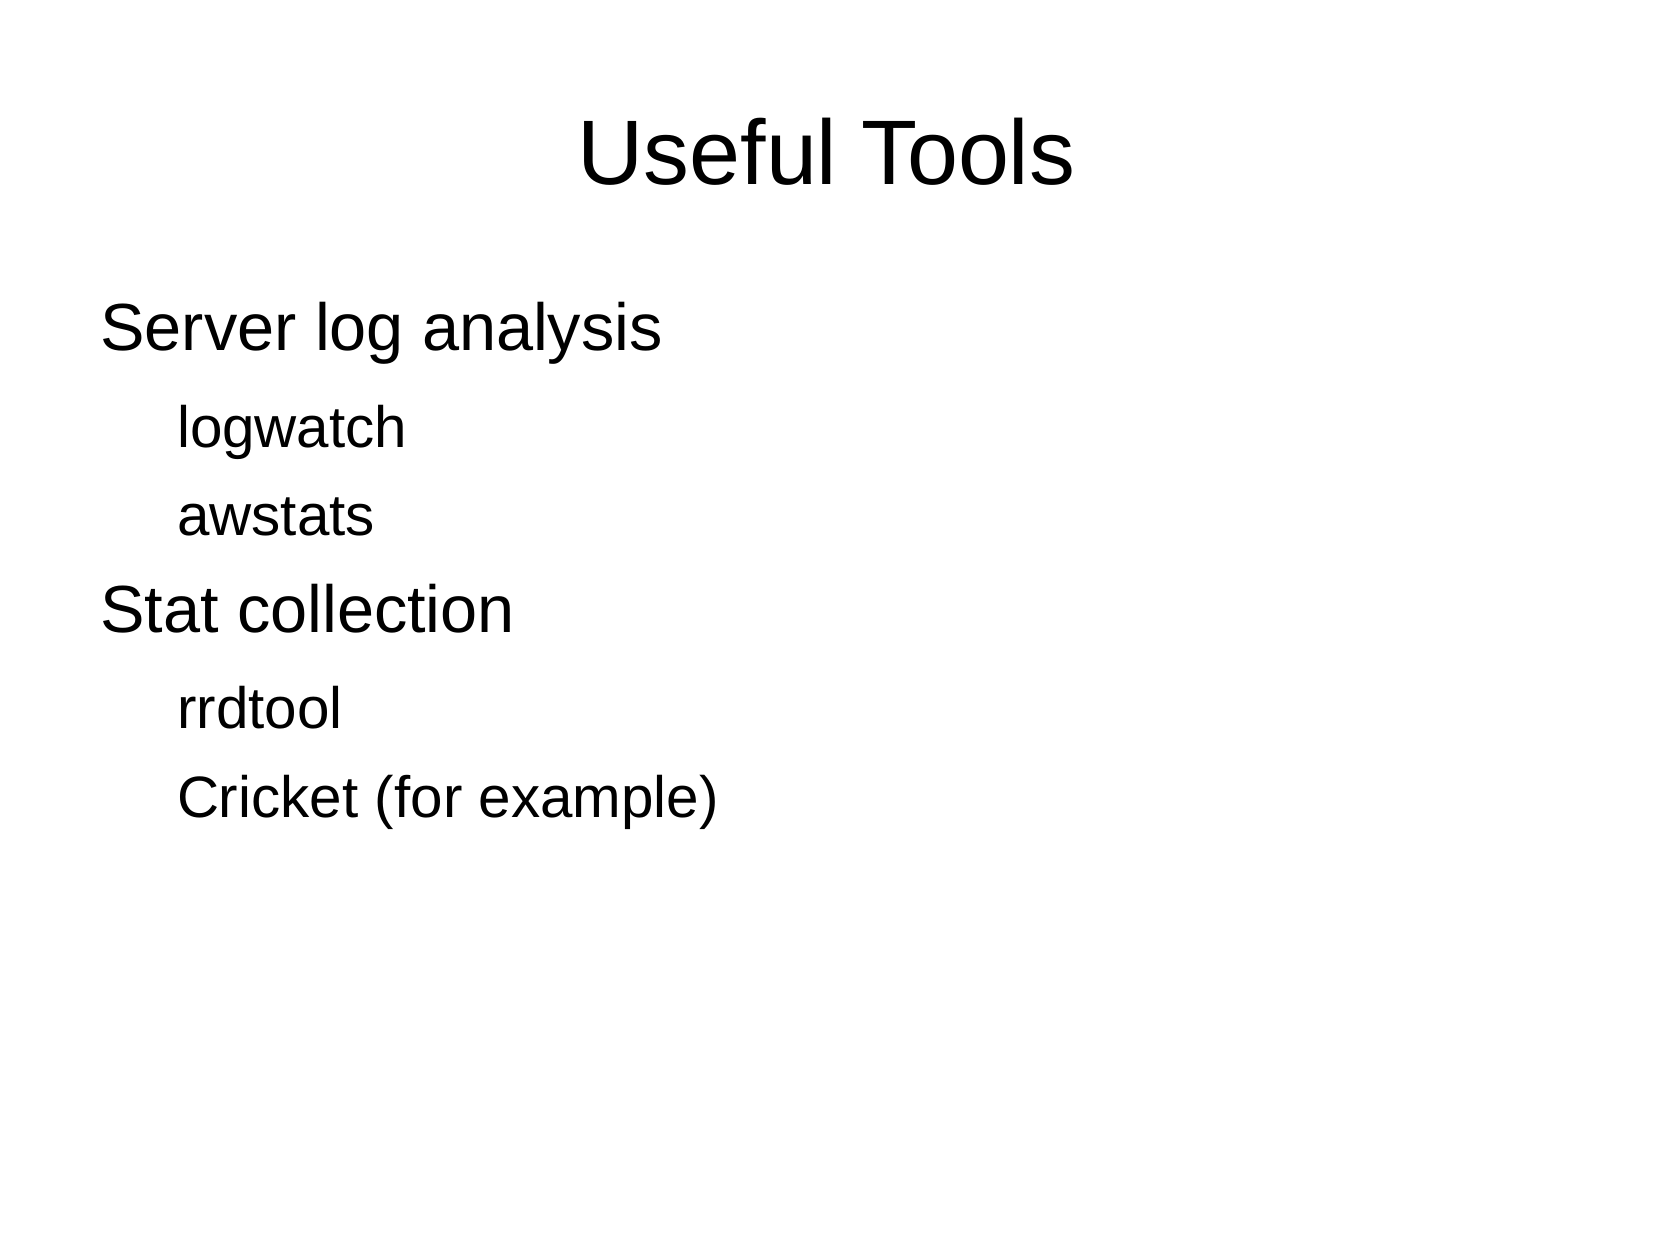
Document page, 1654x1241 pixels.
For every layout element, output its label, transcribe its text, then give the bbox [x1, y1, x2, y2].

list Server log analysis logwatch awstats Stat collection rrdtool Cricket (for example) [82, 290, 1571, 1094]
title Useful Tools [82, 49, 1571, 257]
